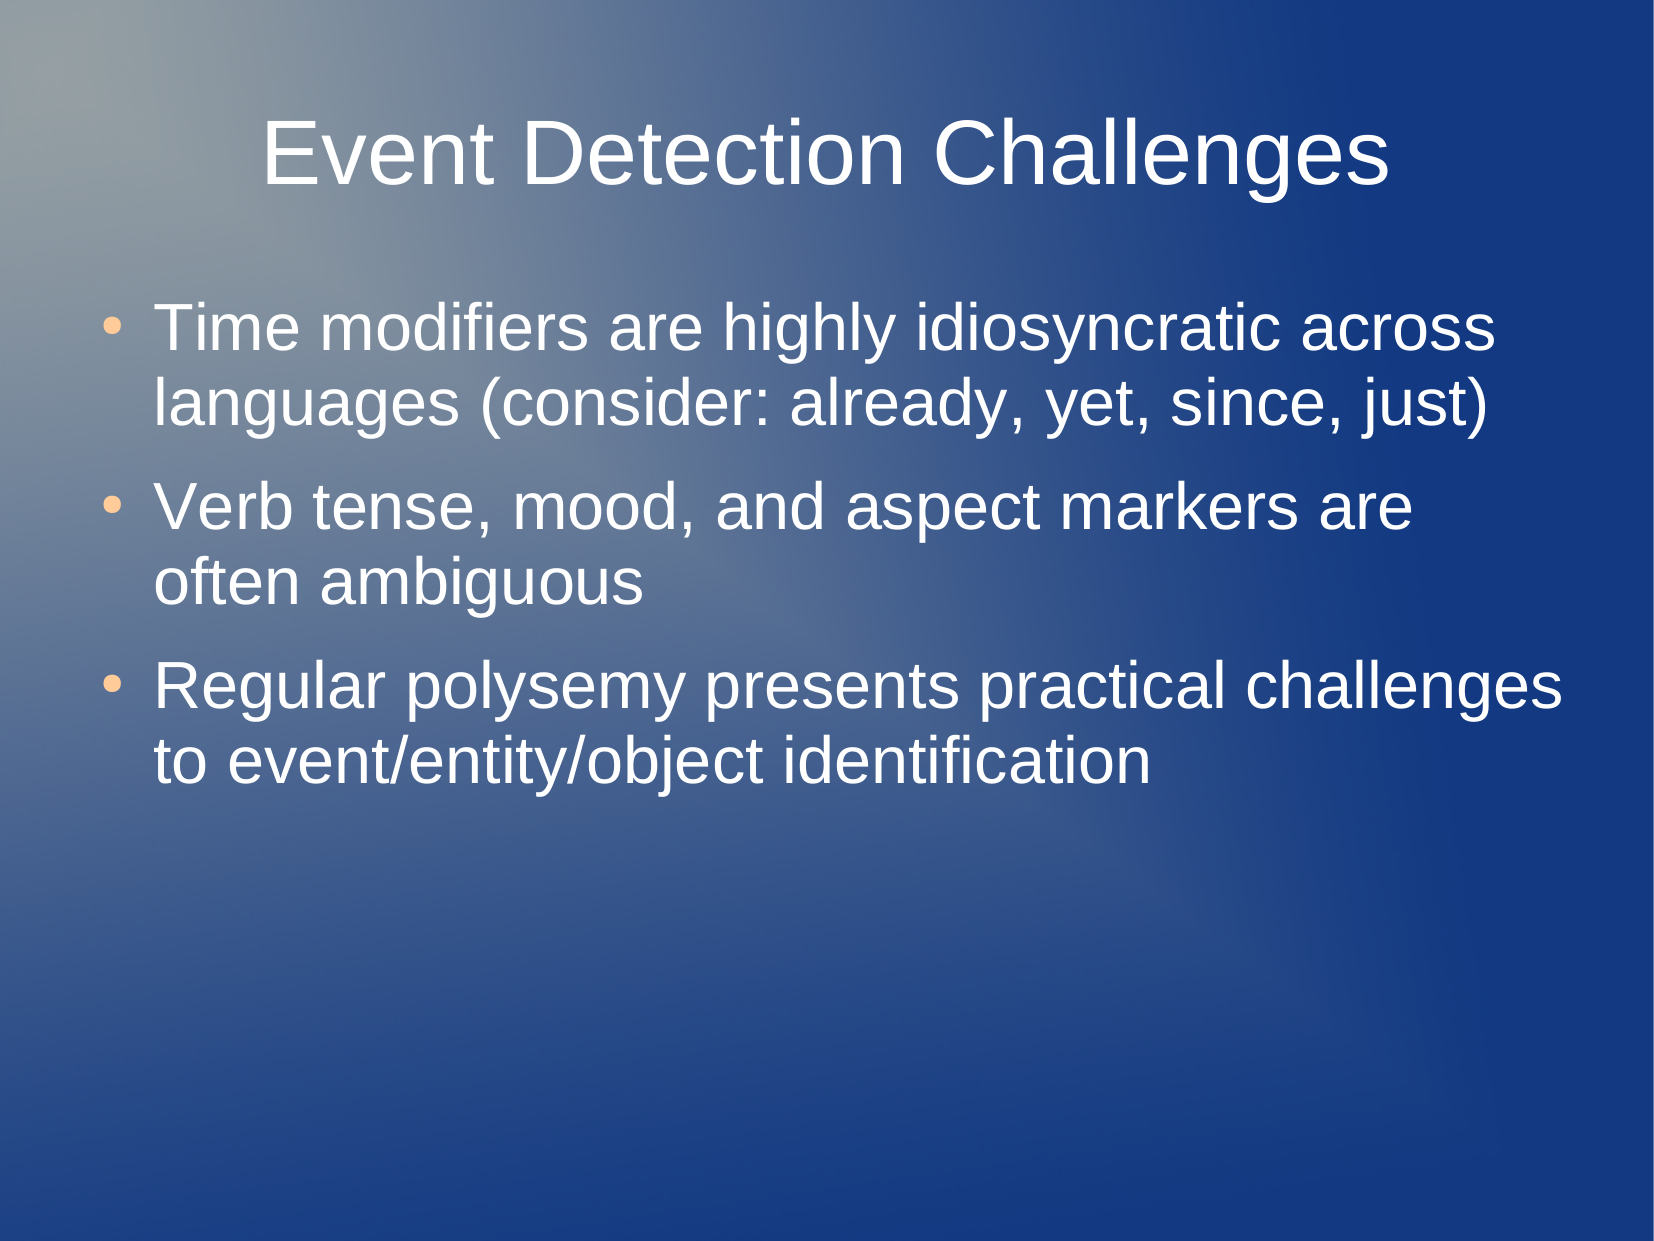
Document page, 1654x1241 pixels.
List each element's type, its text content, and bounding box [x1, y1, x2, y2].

title Event Detection Challenges [82, 56, 1571, 250]
picture [0, 0, 1654, 1241]
list Time modifiers are highly idiosyncratic across languages (consider: already, yet, since, just) Verb tense, mood, and aspect markers are often ambiguous Regular polysemy presents practical challenges to event/entity/object identification [82, 290, 1571, 1094]
